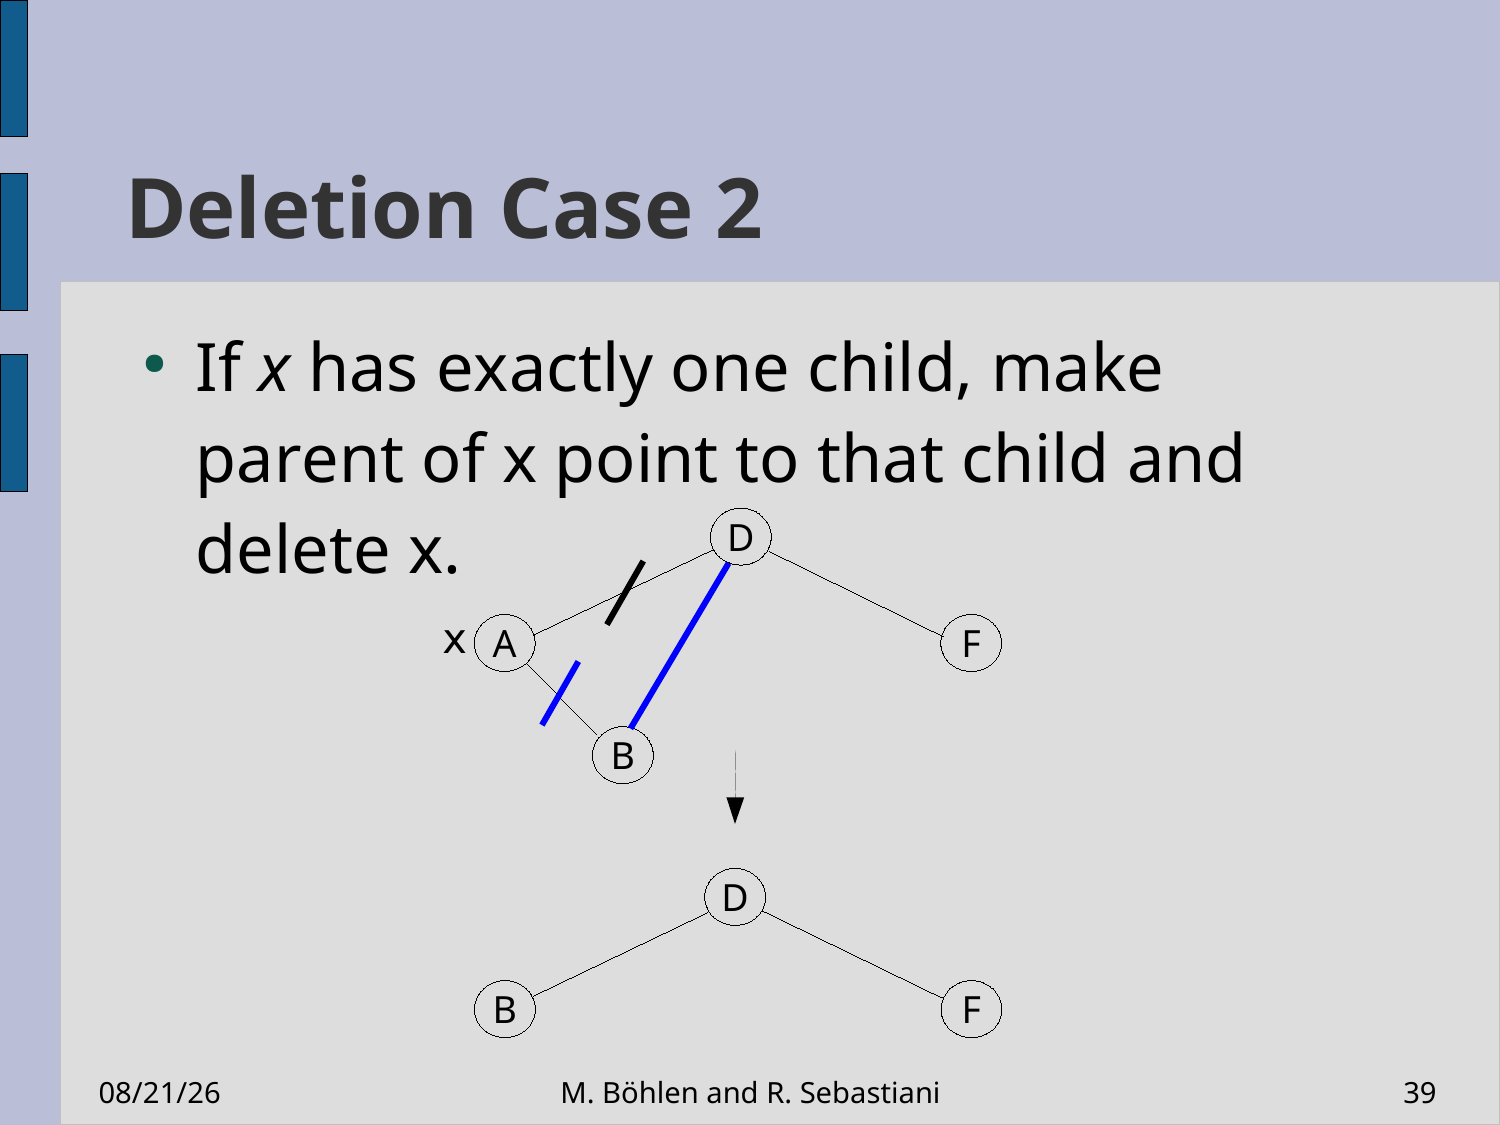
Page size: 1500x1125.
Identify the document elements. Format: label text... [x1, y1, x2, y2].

text_box D [710, 508, 772, 566]
list If x has exactly one child, make parent of x point to that child and delete x. [110, 312, 1392, 1037]
text_box x [427, 607, 482, 672]
title Deletion Case 2 [110, 67, 1392, 271]
text_box F [940, 614, 1002, 672]
text_box F [941, 980, 1002, 1038]
text_box A [482, 614, 536, 672]
text_box B [592, 726, 654, 784]
text_box D [704, 868, 766, 926]
text_box B [474, 980, 536, 1038]
